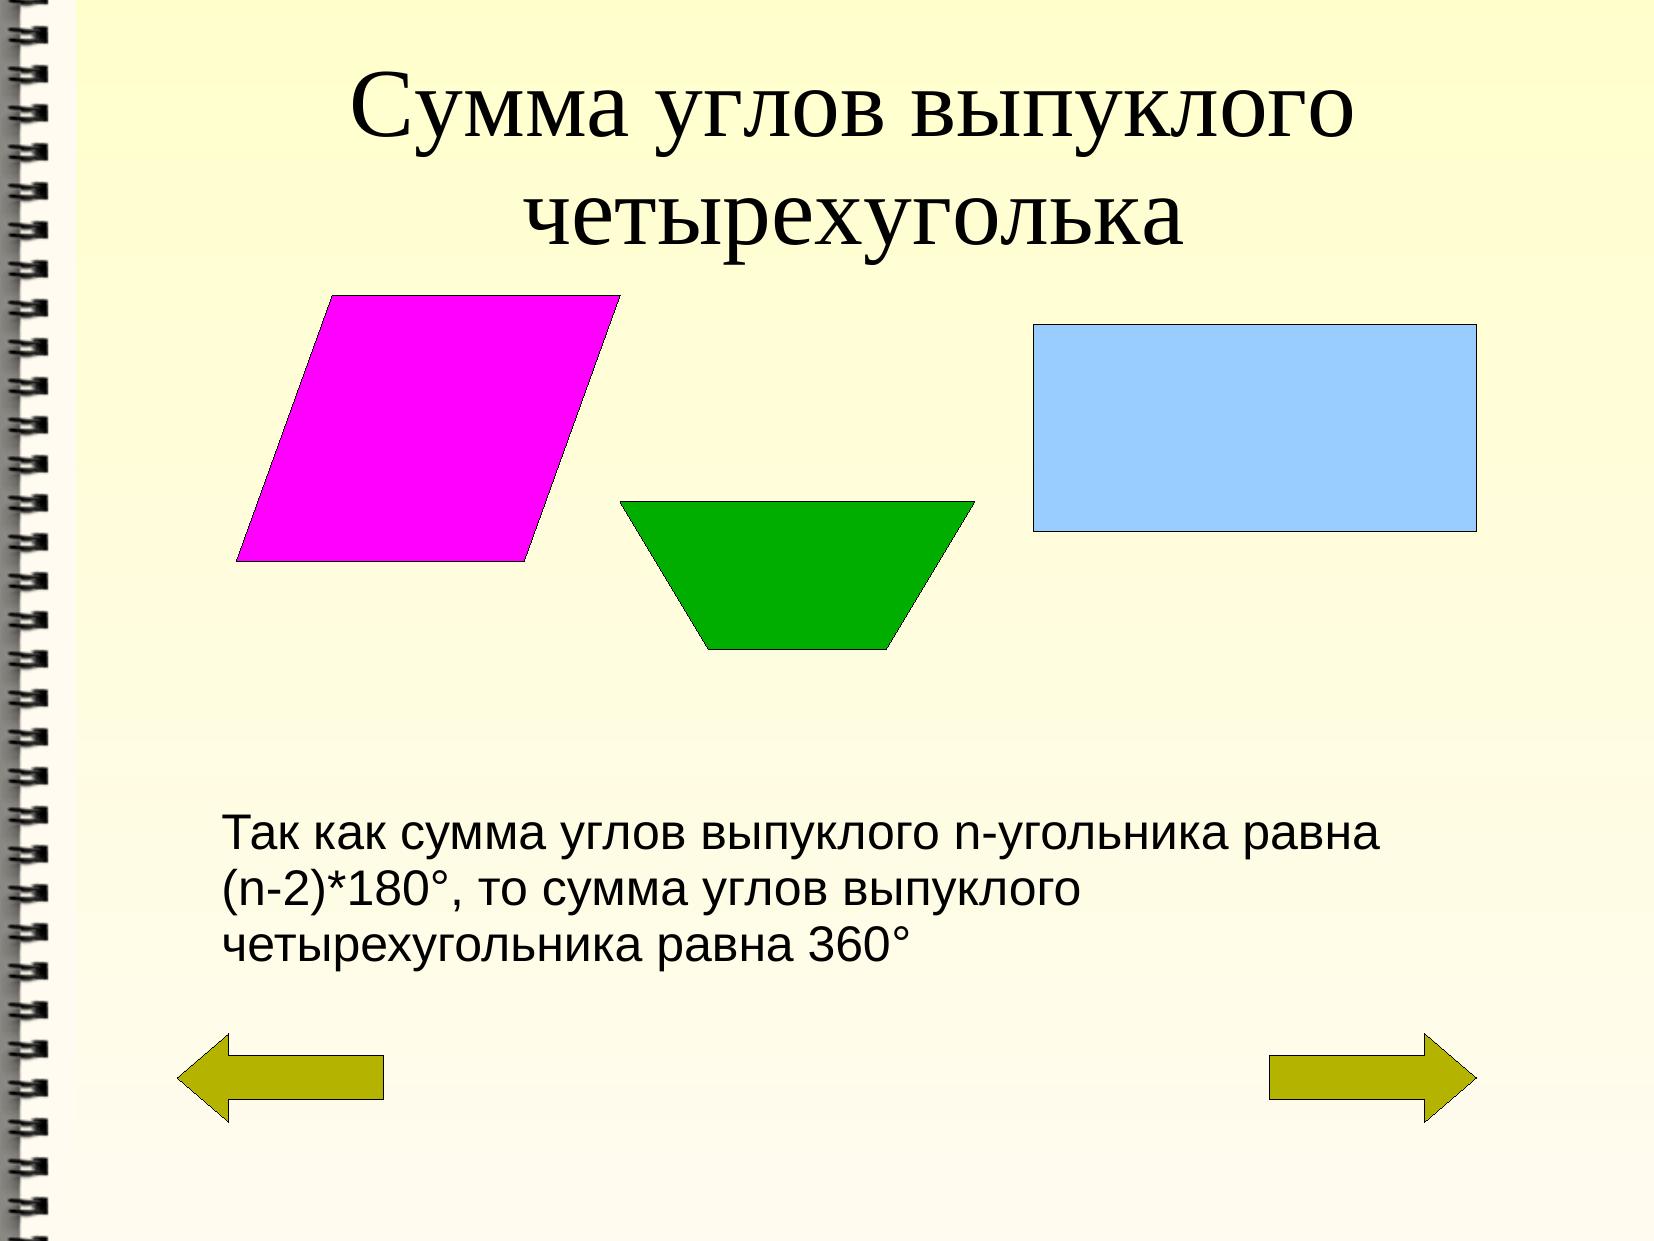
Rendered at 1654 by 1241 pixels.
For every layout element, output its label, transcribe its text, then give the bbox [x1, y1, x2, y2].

text_box [620, 501, 975, 650]
text_box [236, 295, 621, 562]
text_box [1033, 324, 1477, 532]
text_box [1269, 1033, 1477, 1123]
text_box [177, 1033, 384, 1123]
title Сумма углов выпуклого четырехуголька [147, 49, 1560, 266]
picture [0, 0, 1654, 1241]
text_box Так как сумма углов выпуклого n-угольника равна (n-2)*180°, то сумма углов выпуклого четырехугольника равна 360° [206, 797, 1477, 980]
